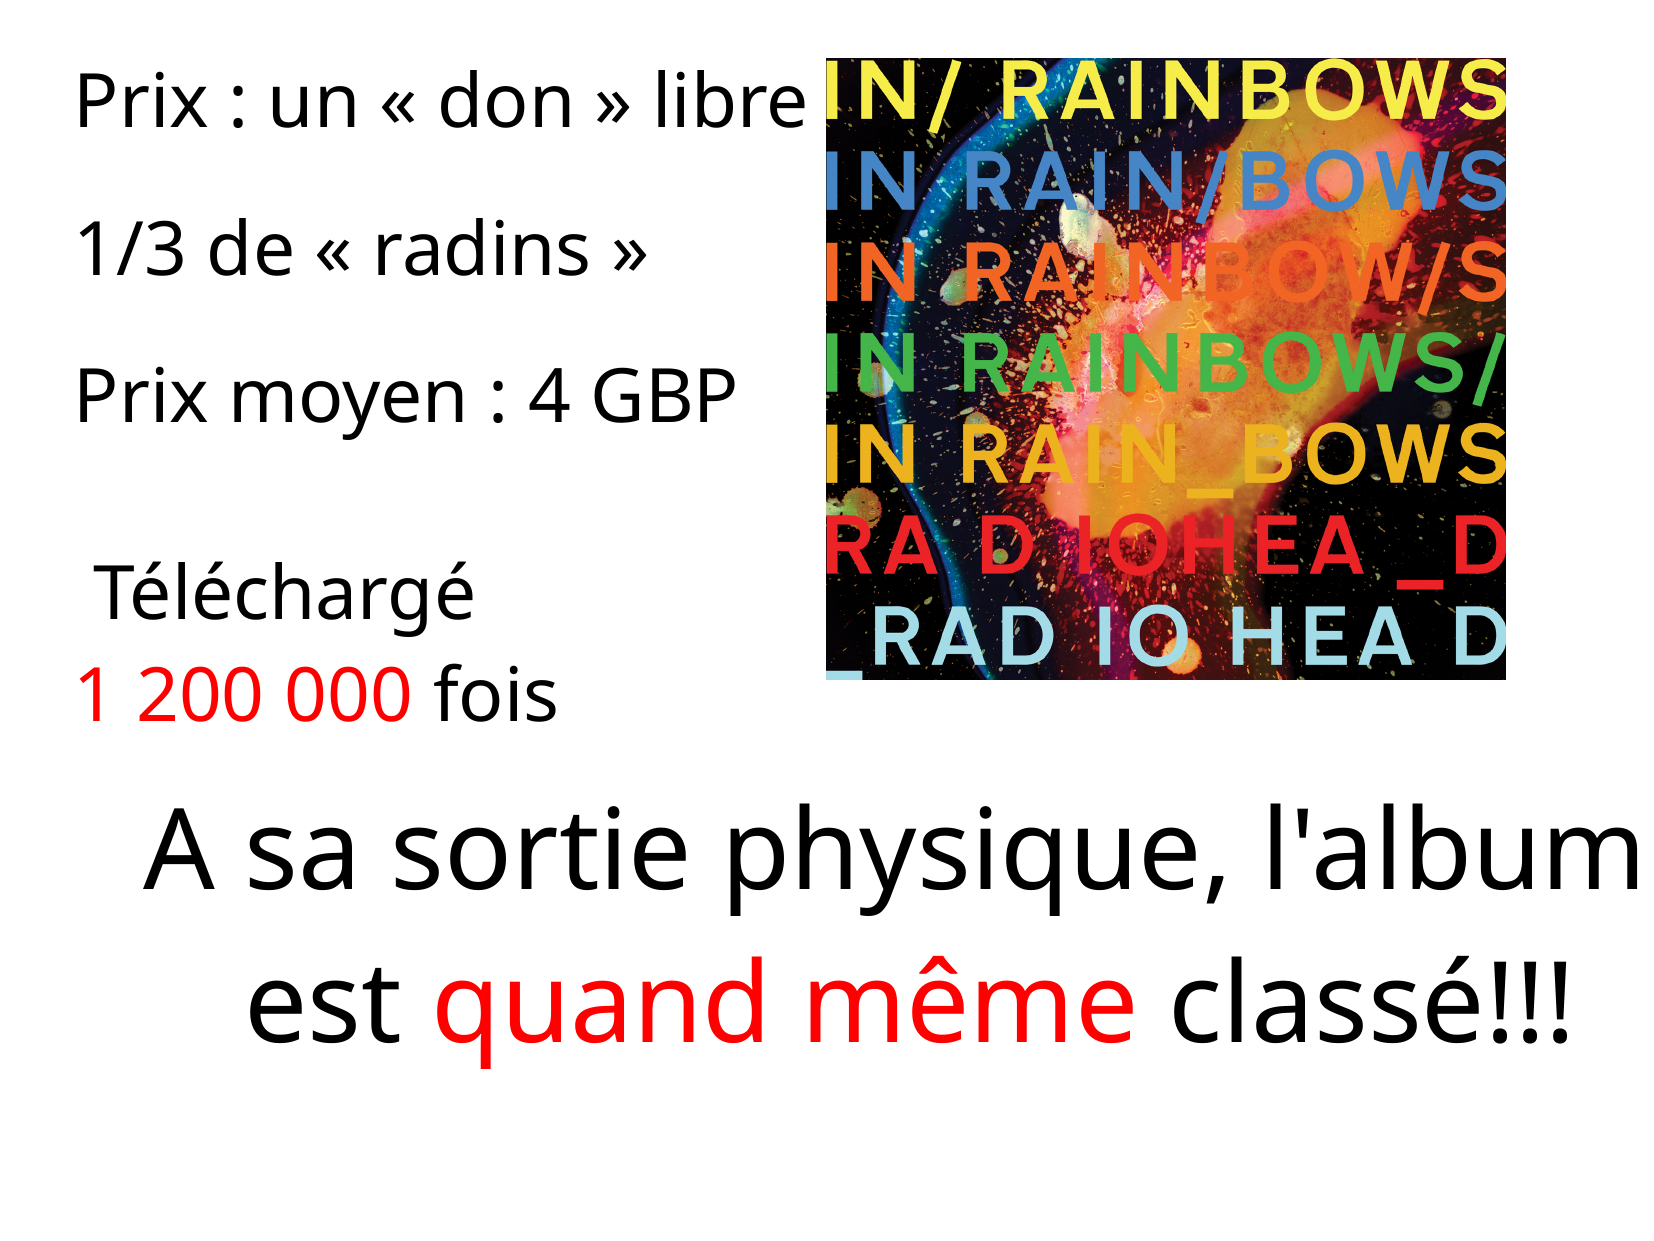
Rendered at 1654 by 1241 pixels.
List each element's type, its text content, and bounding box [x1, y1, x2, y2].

picture [826, 58, 1506, 680]
text_box Prix moyen : 4 GBP [59, 335, 675, 443]
text_box Téléchargé 1 200 000 fois [59, 531, 520, 733]
text_box Prix : un « don » libre [59, 39, 749, 148]
text_box A sa sortie physique, l'album est quand même classé!!! [128, 761, 1522, 1057]
text_box 1/3 de « radins » [59, 187, 601, 296]
